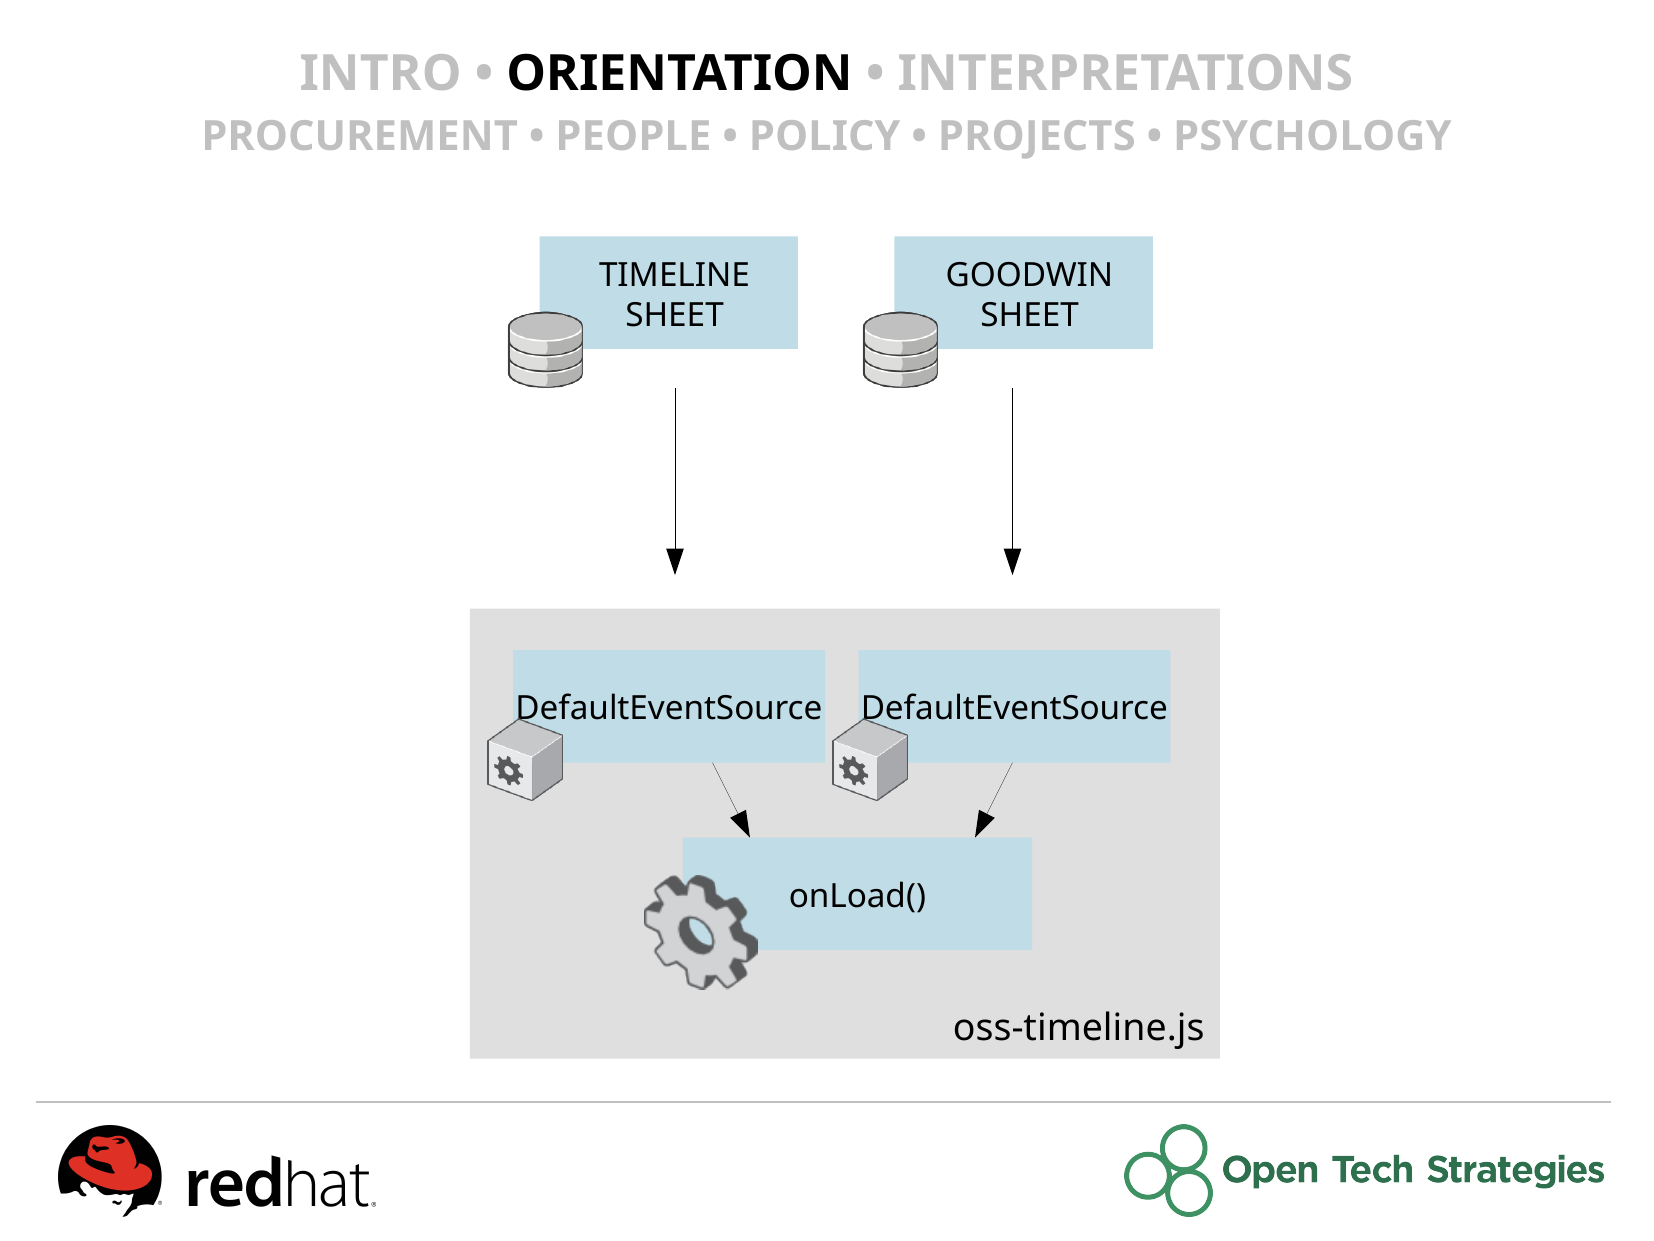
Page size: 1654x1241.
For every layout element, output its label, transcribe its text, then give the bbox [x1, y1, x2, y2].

text_box onLoad() [682, 837, 1033, 951]
text_box DefaultEventSource [858, 650, 1171, 763]
picture [862, 311, 938, 388]
picture [58, 1125, 376, 1217]
text_box TIMELINE SHEET [539, 236, 798, 349]
text_box DefaultEventSource [513, 650, 826, 763]
picture [507, 311, 583, 388]
picture [1124, 1124, 1604, 1217]
picture [487, 718, 563, 801]
text_box GOODWIN SHEET [894, 236, 1153, 349]
picture [644, 875, 758, 990]
picture [832, 718, 908, 801]
title INTRO • ORIENTATION • INTERPRETATIONS PROCUREMENT • PEOPLE • POLICY • PROJECTS • PSYCHOLOGY [82, 0, 1571, 204]
text_box oss-timeline.js [469, 608, 1220, 1059]
